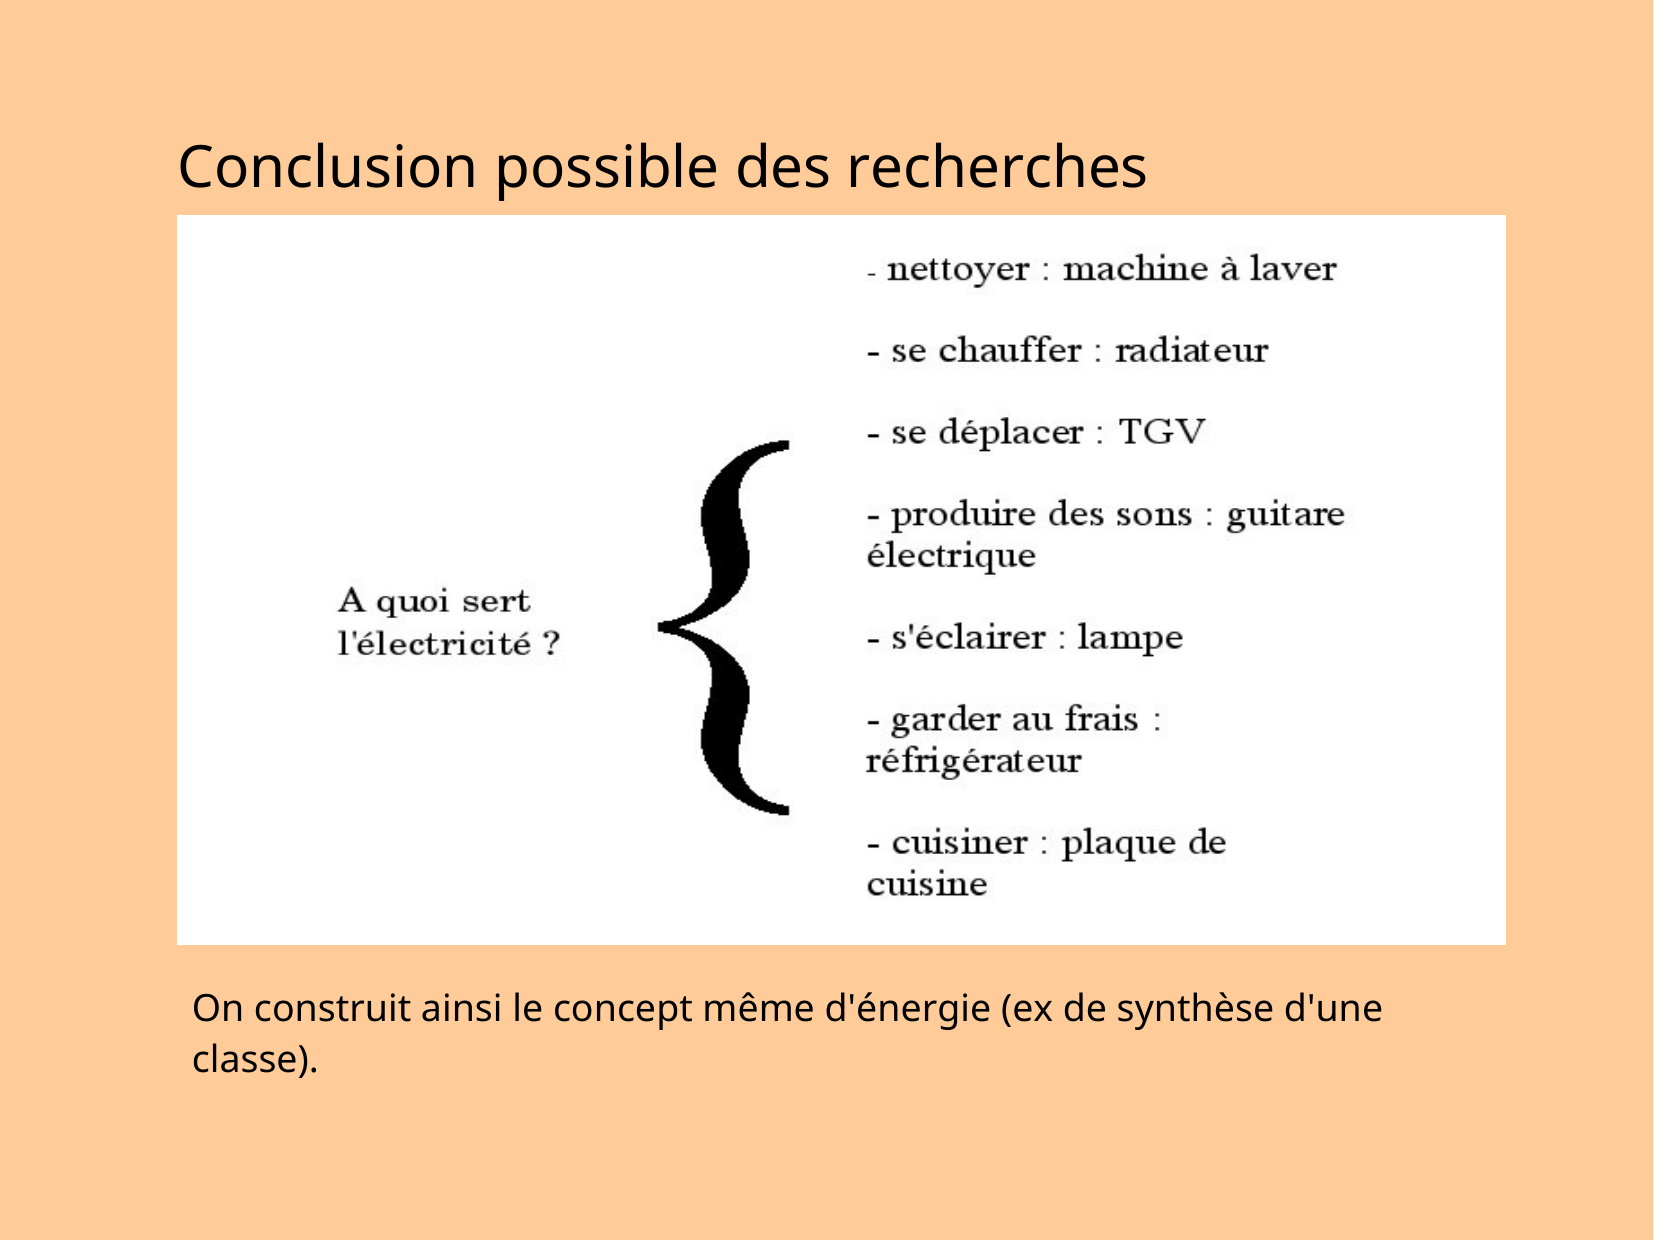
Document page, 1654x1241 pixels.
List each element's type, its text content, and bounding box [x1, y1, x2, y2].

text_box On construit ainsi le concept même d'énergie (ex de synthèse d'une classe). [177, 974, 1477, 1077]
picture [177, 215, 1506, 945]
text_box Conclusion possible des recherches [147, 118, 1477, 201]
